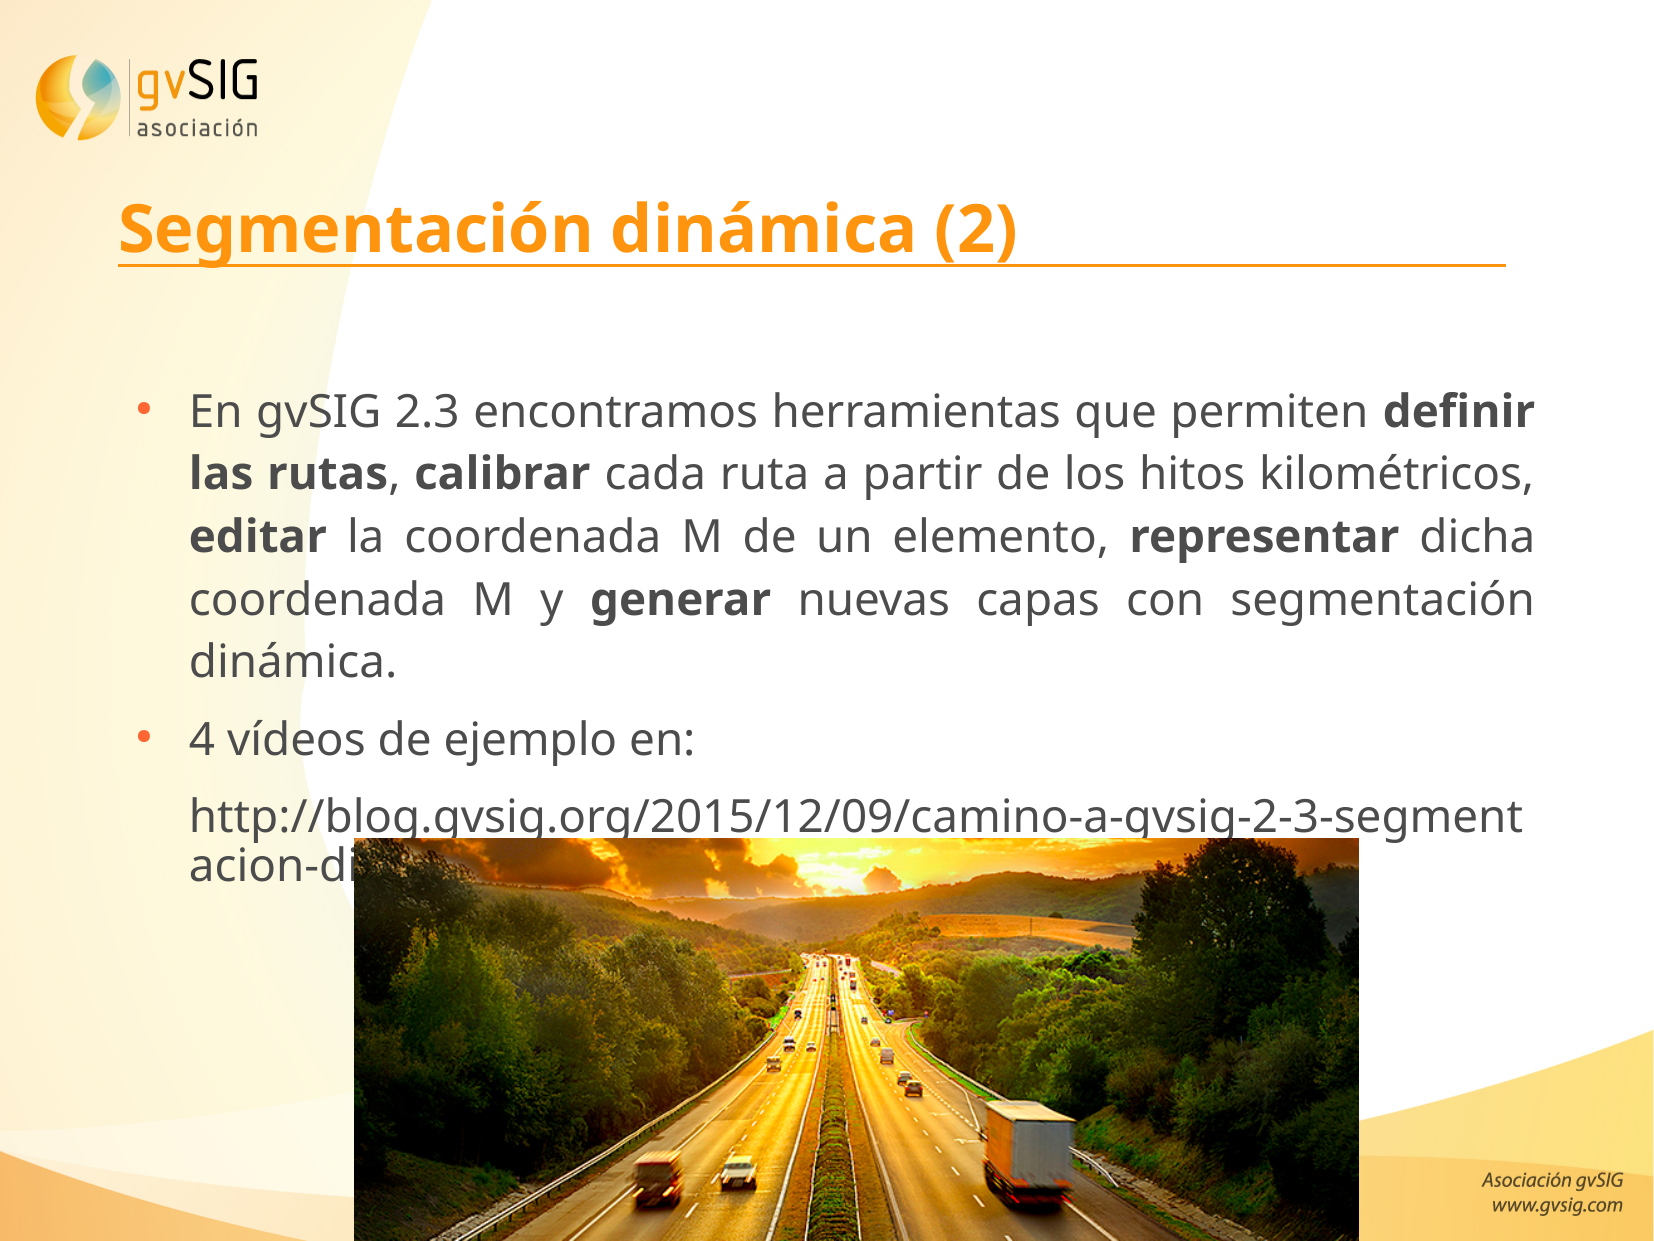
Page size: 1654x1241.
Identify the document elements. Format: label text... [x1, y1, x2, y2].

picture [0, 0, 1654, 1241]
title Segmentación dinámica (2) [118, 177, 1607, 276]
list En gvSIG 2.3 encontramos herramientas que permiten definir las rutas, calibrar cada ruta a partir de los hitos kilométricos, editar la coordenada M de un elemento, representar dicha coordenada M y generar nuevas capas con segmentación dinámica. 4 vídeos de ejemplo en: http://blog.gvsig.org/2015/12/09/camino-a-gvsig-2-3-segmentacion-dinamica-en-4-videos/ [118, 301, 1536, 827]
